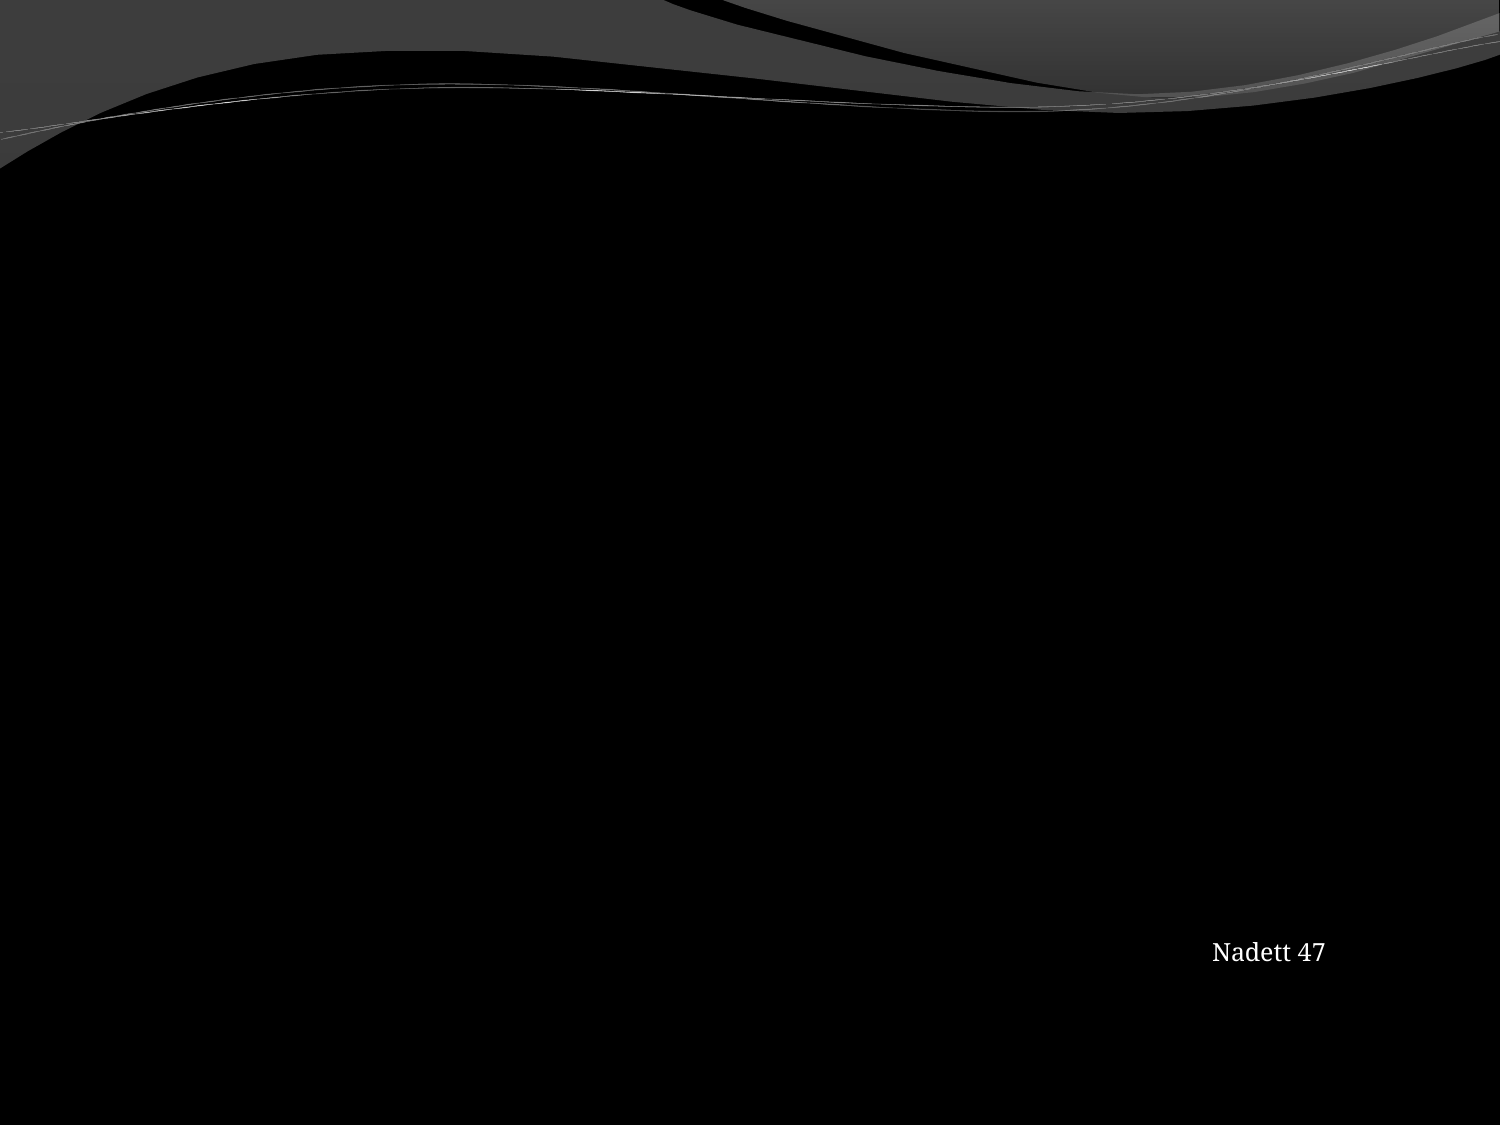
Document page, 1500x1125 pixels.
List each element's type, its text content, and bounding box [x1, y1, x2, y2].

text_box Nadett 47 [1080, 928, 1341, 975]
picture [0, 33, 1500, 140]
